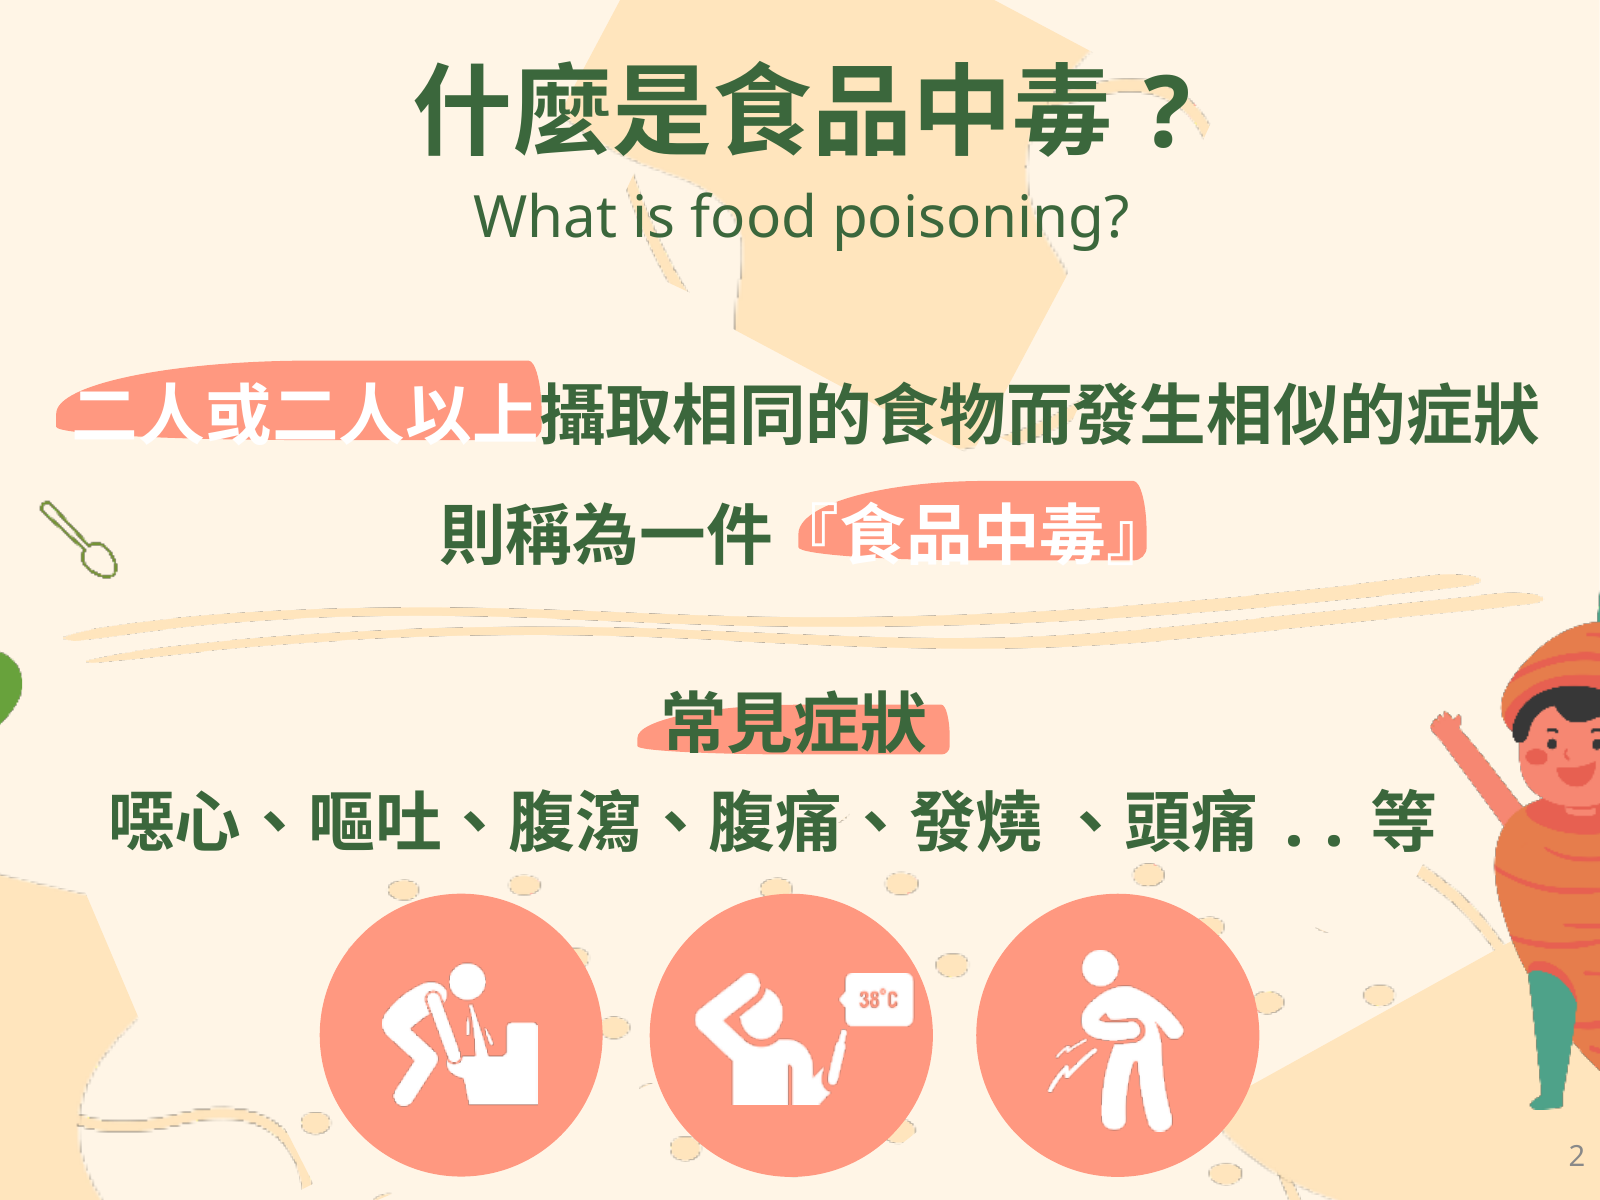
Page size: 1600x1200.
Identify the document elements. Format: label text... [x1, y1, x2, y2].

text_box 什麼是食品中毒? [734, 85, 790, 93]
picture [671, 973, 938, 1105]
picture [1025, 950, 1207, 1132]
text_box 什麼是食品中毒? [933, 91, 955, 113]
text_box [0, 527, 1600, 1200]
text_box 二人或二人以上攝取相同的食物而發生相似的症狀 則稱為一件『食品中毒』 [37, 324, 1576, 580]
text_box [583, 0, 1199, 79]
text_box <編號> [1250, 1127, 1600, 1188]
text_box 常見症狀 [745, 699, 773, 704]
text_box [582, 249, 1153, 324]
text_box 什麼是食品中毒? [968, 91, 991, 113]
picture [382, 957, 538, 1113]
text_box 常見症狀 [745, 710, 773, 714]
picture [37, 498, 121, 582]
text_box 常見症狀 [745, 721, 773, 725]
text_box 什麼是食品中毒? [4, 79, 1600, 174]
text_box 常見症狀 [683, 715, 703, 719]
text_box 什麼是食品中毒? [844, 79, 880, 91]
text_box 常見症狀 [602, 663, 986, 732]
text_box [639, 74, 685, 79]
text_box What is food poisoning? [9, 174, 1600, 249]
text_box 什麼是食品中毒? [639, 87, 685, 92]
text_box 噁心、嘔吐、腹瀉、腹痛、發燒 、頭痛..等 [3, 732, 1542, 868]
